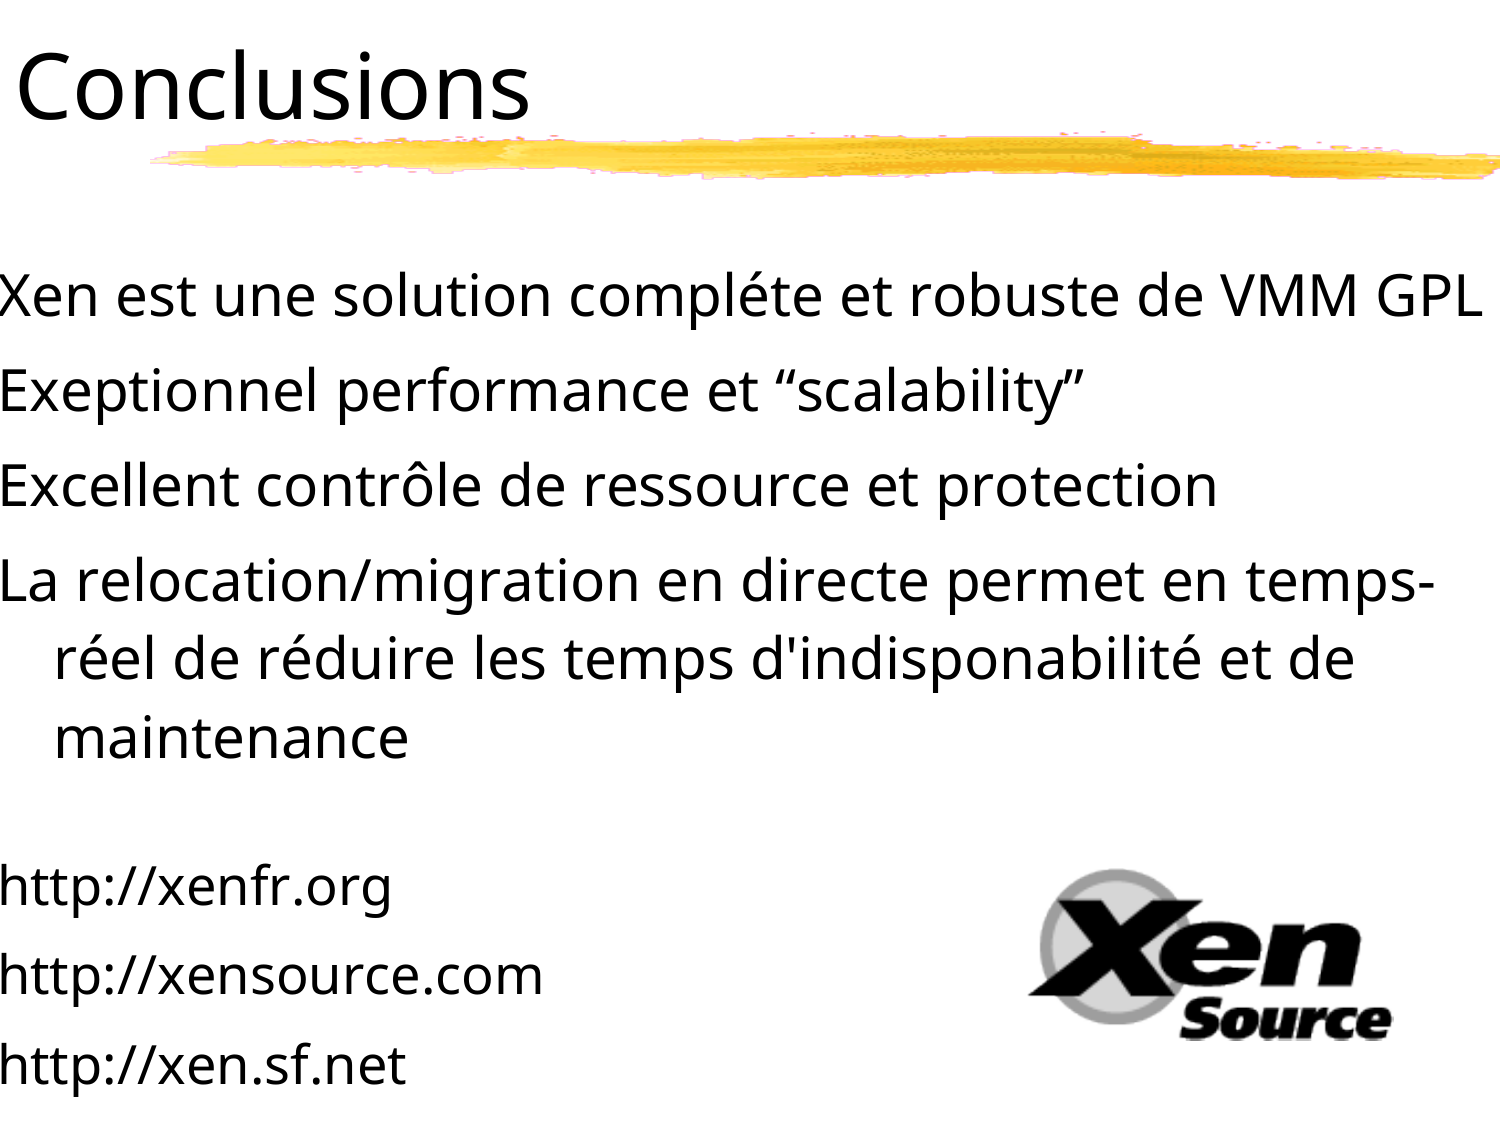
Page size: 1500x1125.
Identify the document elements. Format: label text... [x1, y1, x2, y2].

list Xen est une solution compléte et robuste de VMM GPL Exeptionnel performance et “scalability” Excellent contrôle de ressource et protection La relocation/migration en directe permet en temps-réel de réduire les temps d'indisponabilité et de maintenance http://xenfr.org http://xensource.com http://xen.sf.net [0, 246, 1500, 1121]
title Conclusions [0, 3, 1500, 149]
text_box [1027, 868, 1394, 1041]
picture [150, 149, 1500, 190]
